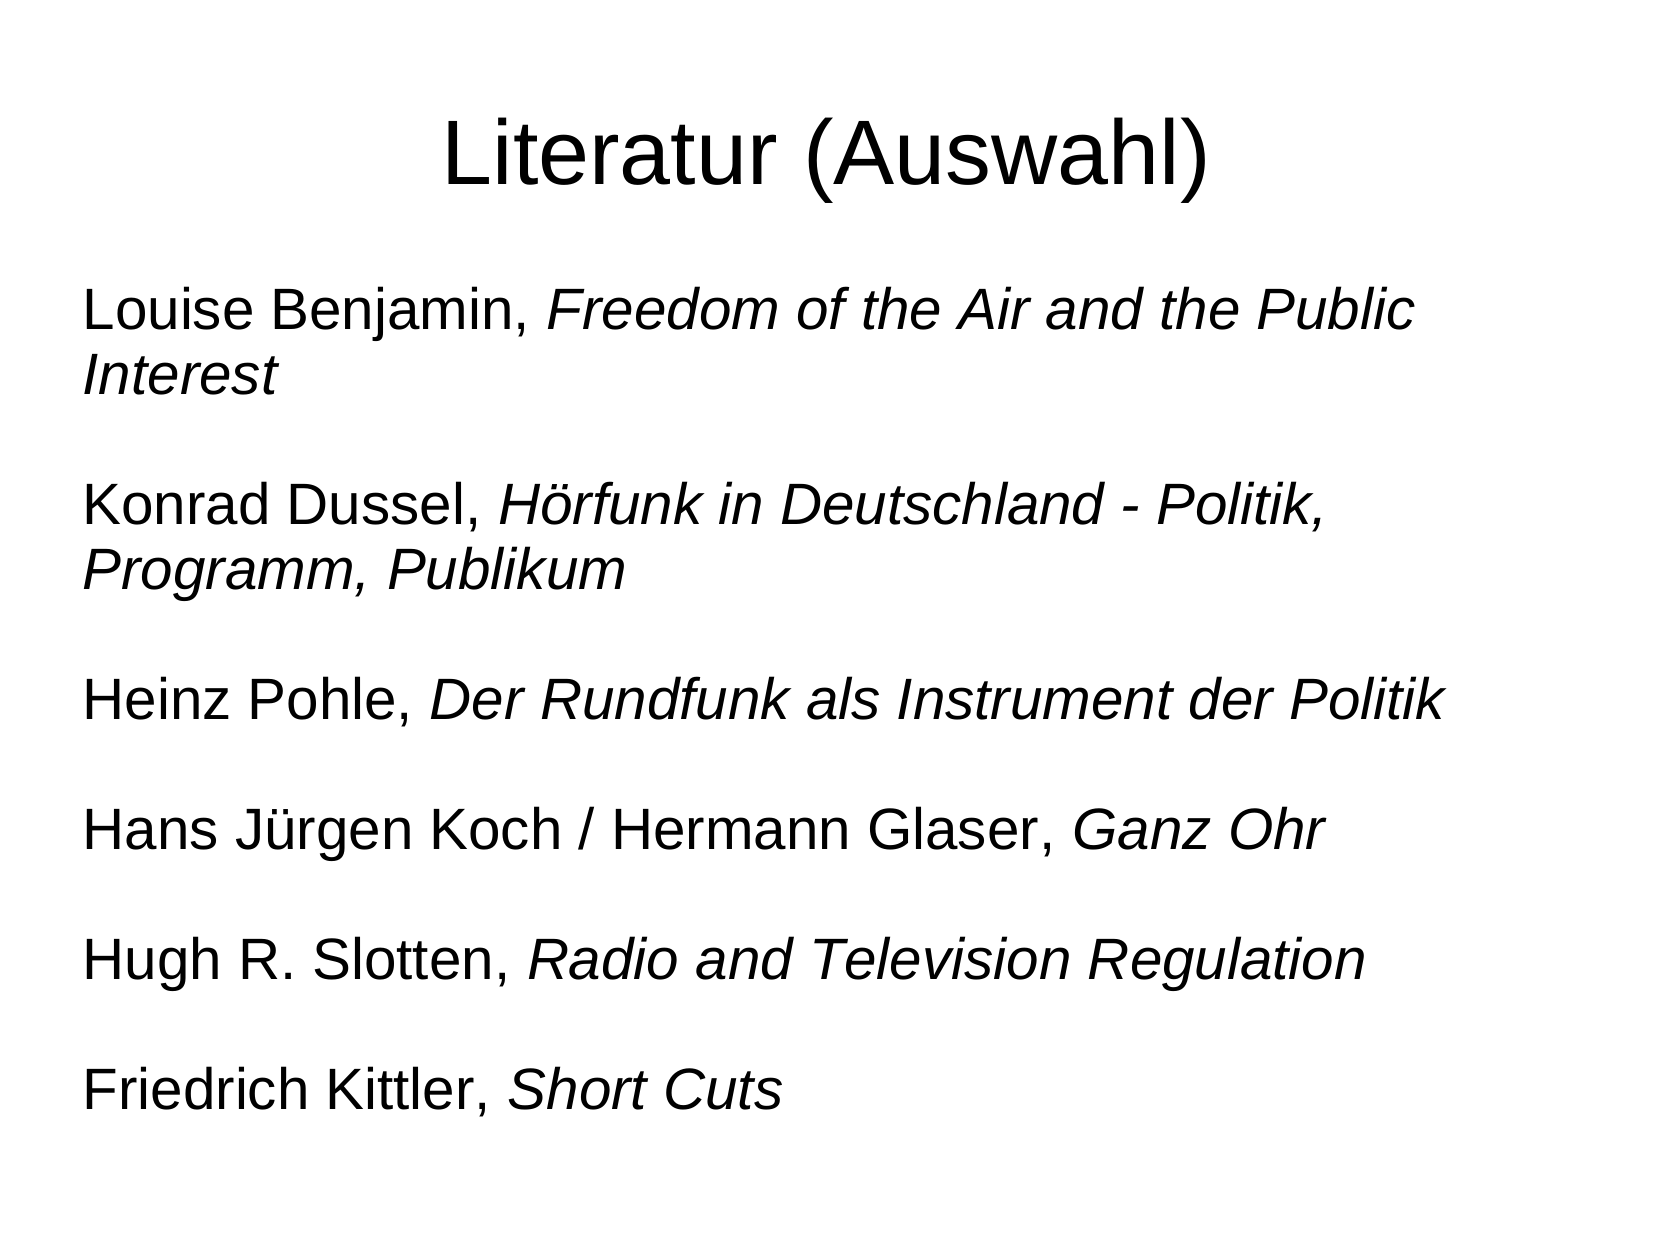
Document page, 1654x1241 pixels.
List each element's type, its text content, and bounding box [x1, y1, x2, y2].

subtitle Louise Benjamin, Freedom of the Air and the Public Interest Konrad Dussel, Hörfunk in Deutschland - Politik, Programm, Publikum Heinz Pohle, Der Rundfunk als Instrument der Politik Hans Jürgen Koch / Hermann Glaser, Ganz Ohr Hugh R. Slotten, Radio and Television Regulation Friedrich Kittler, Short Cuts [82, 278, 1571, 1121]
title Literatur (Auswahl) [82, 49, 1571, 257]
